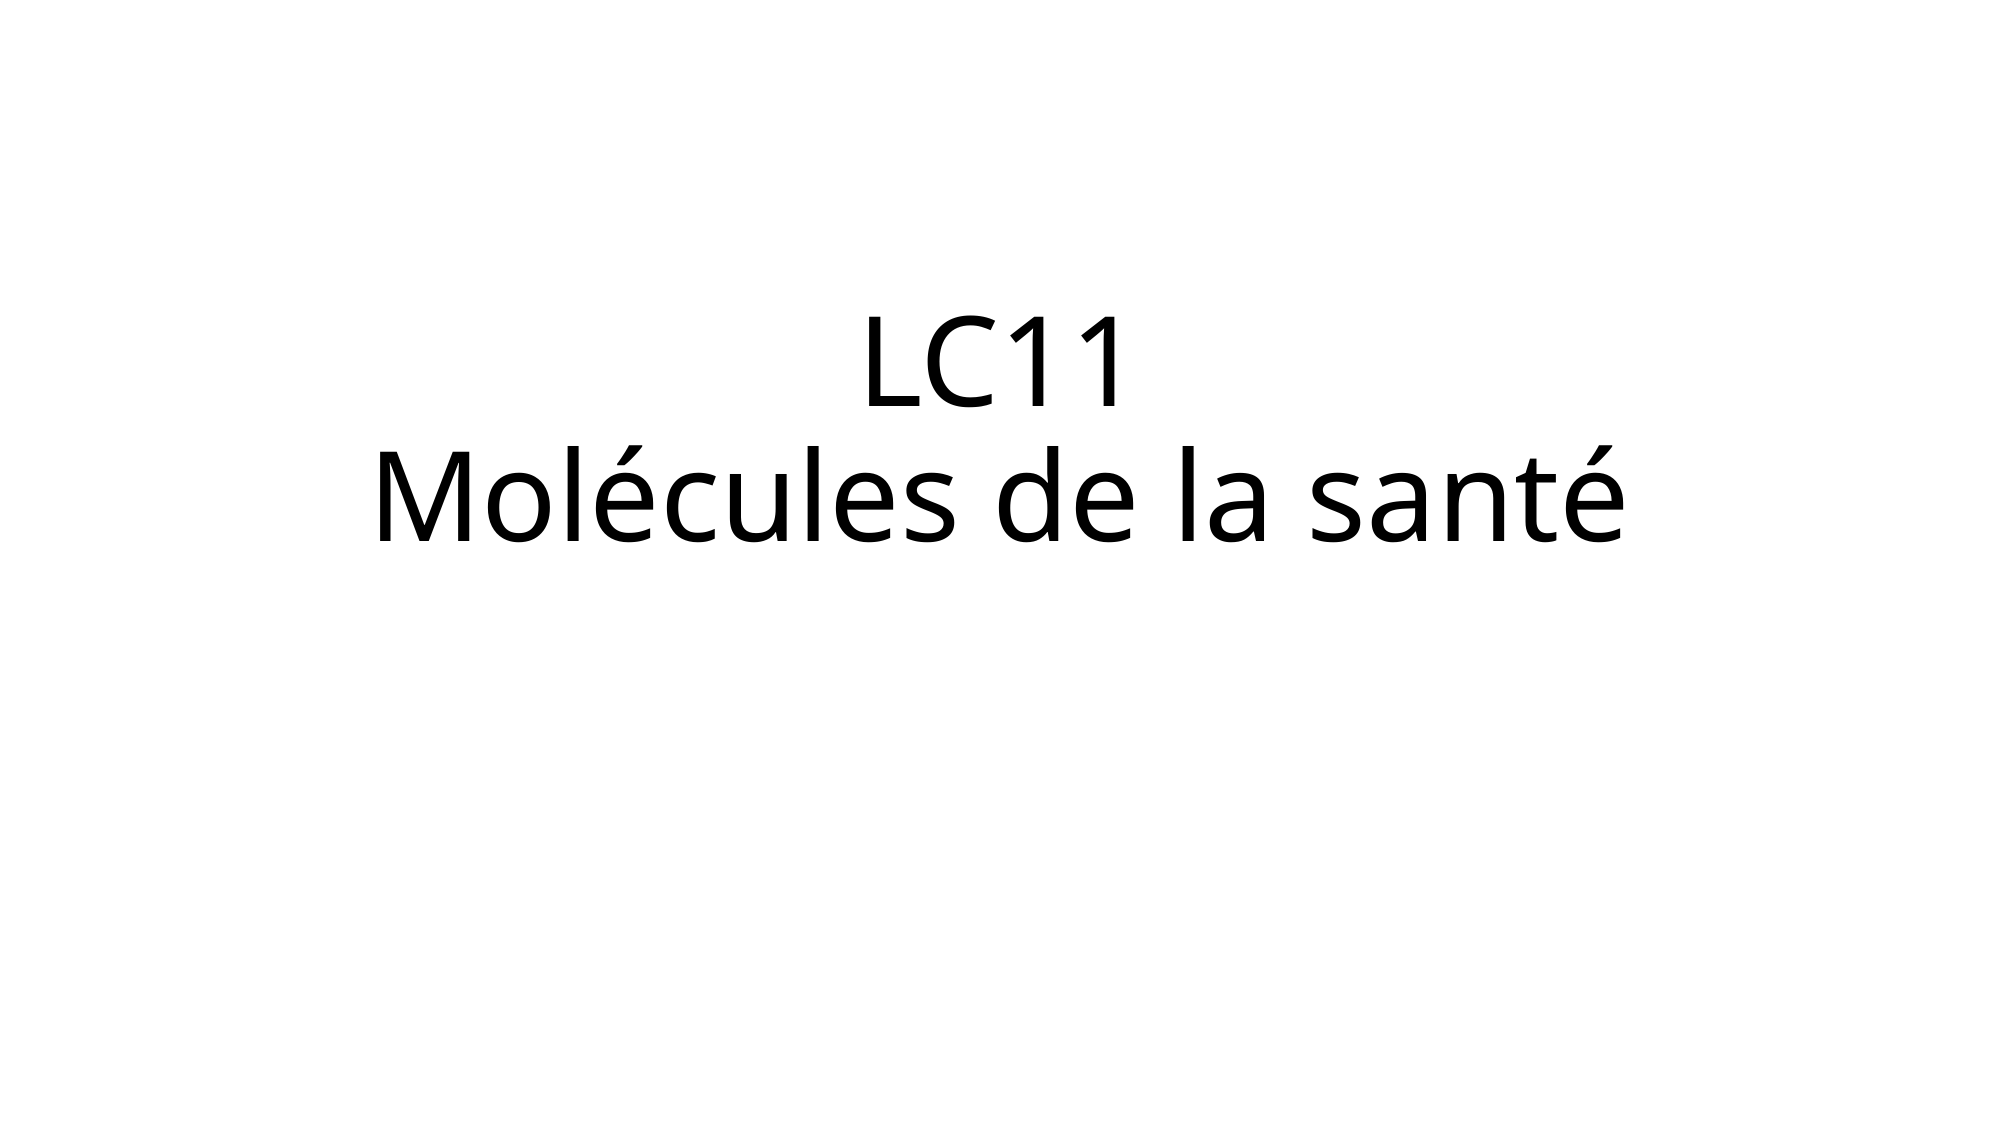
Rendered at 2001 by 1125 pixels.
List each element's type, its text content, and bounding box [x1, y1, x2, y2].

title LC11 Molécules de la santé [249, 184, 1750, 576]
